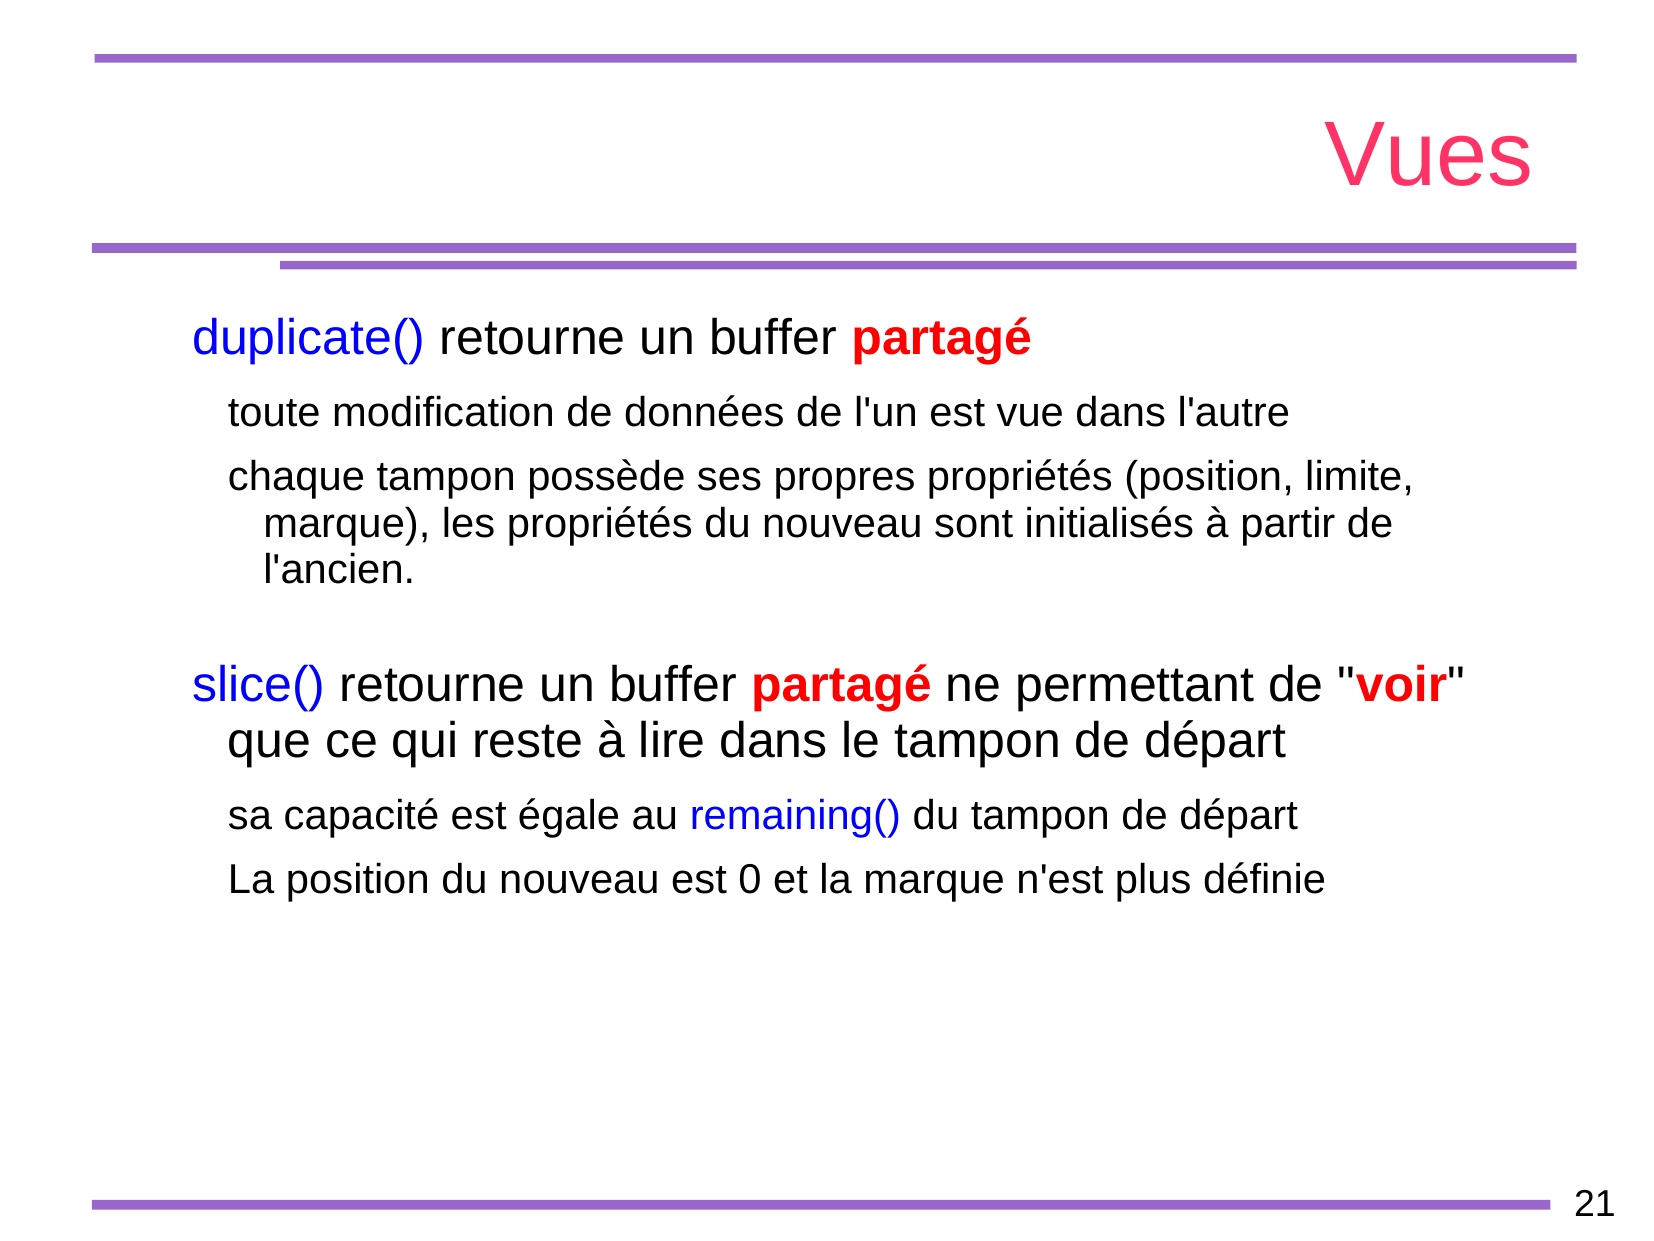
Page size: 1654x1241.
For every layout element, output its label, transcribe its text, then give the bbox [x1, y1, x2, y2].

title Vues [121, 49, 1534, 257]
list duplicate() retourne un buffer partagé toute modification de données de l'un est vue dans l'autre chaque tampon possède ses propres propriétés (position, limite, marque), les propriétés du nouveau sont initialisés à partir de l'ancien. slice() retourne un buffer partagé ne permettant de "voir" que ce qui reste à lire dans le tampon de départ sa capacité est égale au remaining() du tampon de départ La position du nouveau est 0 et la marque n'est plus définie [121, 309, 1534, 1162]
